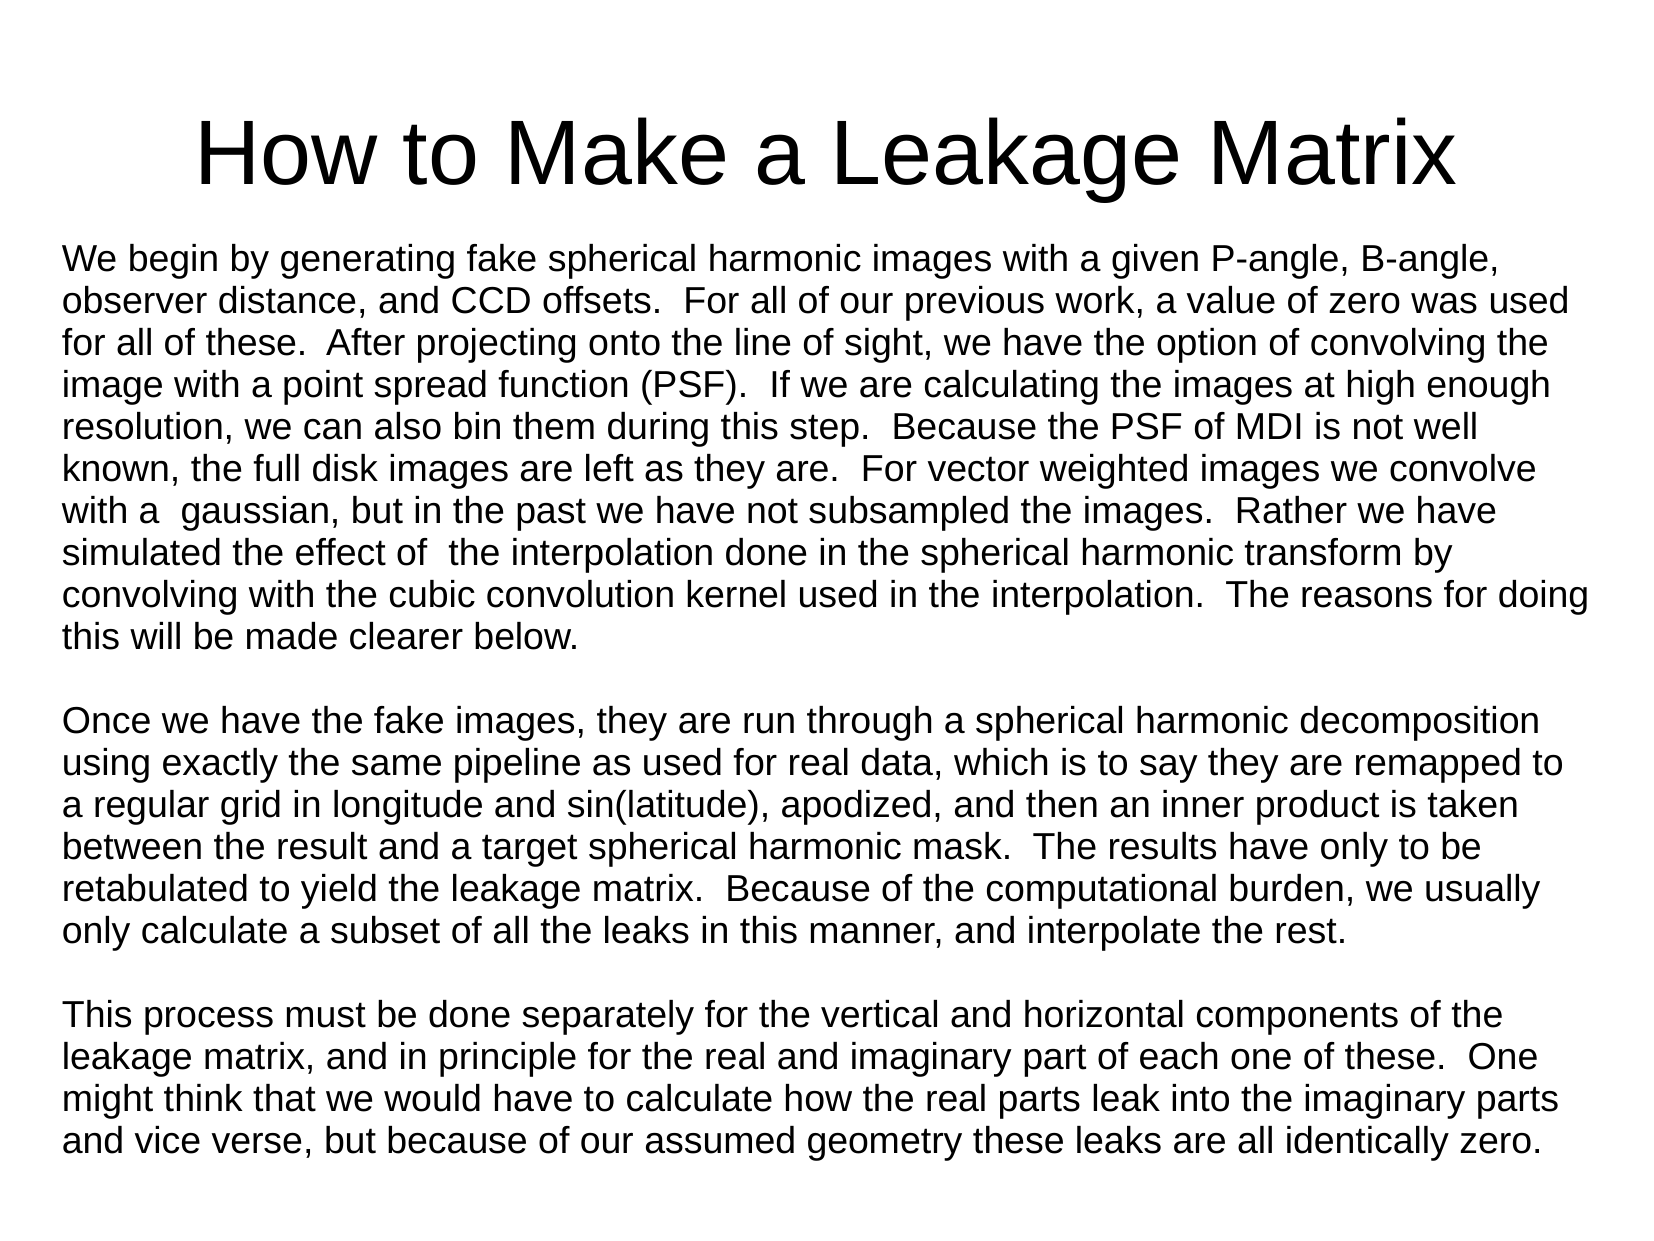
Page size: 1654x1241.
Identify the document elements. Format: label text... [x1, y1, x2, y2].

title How to Make a Leakage Matrix [82, 49, 1571, 237]
subtitle We begin by generating fake spherical harmonic images with a given P-angle, B-angle, observer distance, and CCD offsets. For all of our previous work, a value of zero was used for all of these. After projecting onto the line of sight, we have the option of convolving the image with a point spread function (PSF). If we are calculating the images at high enough resolution, we can also bin them during this step. Because the PSF of MDI is not well known, the full disk images are left as they are. For vector weighted images we convolve with a gaussian, but in the past we have not subsampled the images. Rather we have simulated the effect of the interpolation done in the spherical harmonic transform by convolving with the cubic convolution kernel used in the interpolation. The reasons for doing this will be made clearer below. Once we have the fake images, they are run through a spherical harmonic decomposition using exactly the same pipeline as used for real data, which is to say they are remapped to a regular grid in longitude and sin(latitude), apodized, and then an inner product is taken between the result and a target spherical harmonic mask. The results have only to be retabulated to yield the leakage matrix. Because of the computational burden, we usually only calculate a subset of all the leaks in this manner, and interpolate the rest. This process must be done separately for the vertical and horizontal components of the leakage matrix, and in principle for the real and imaginary part of each one of these. One might think that we would have to calculate how the real parts leak into the imaginary parts and vice verse, but because of our assumed geometry these leaks are all identically zero. [61, 237, 1592, 1162]
